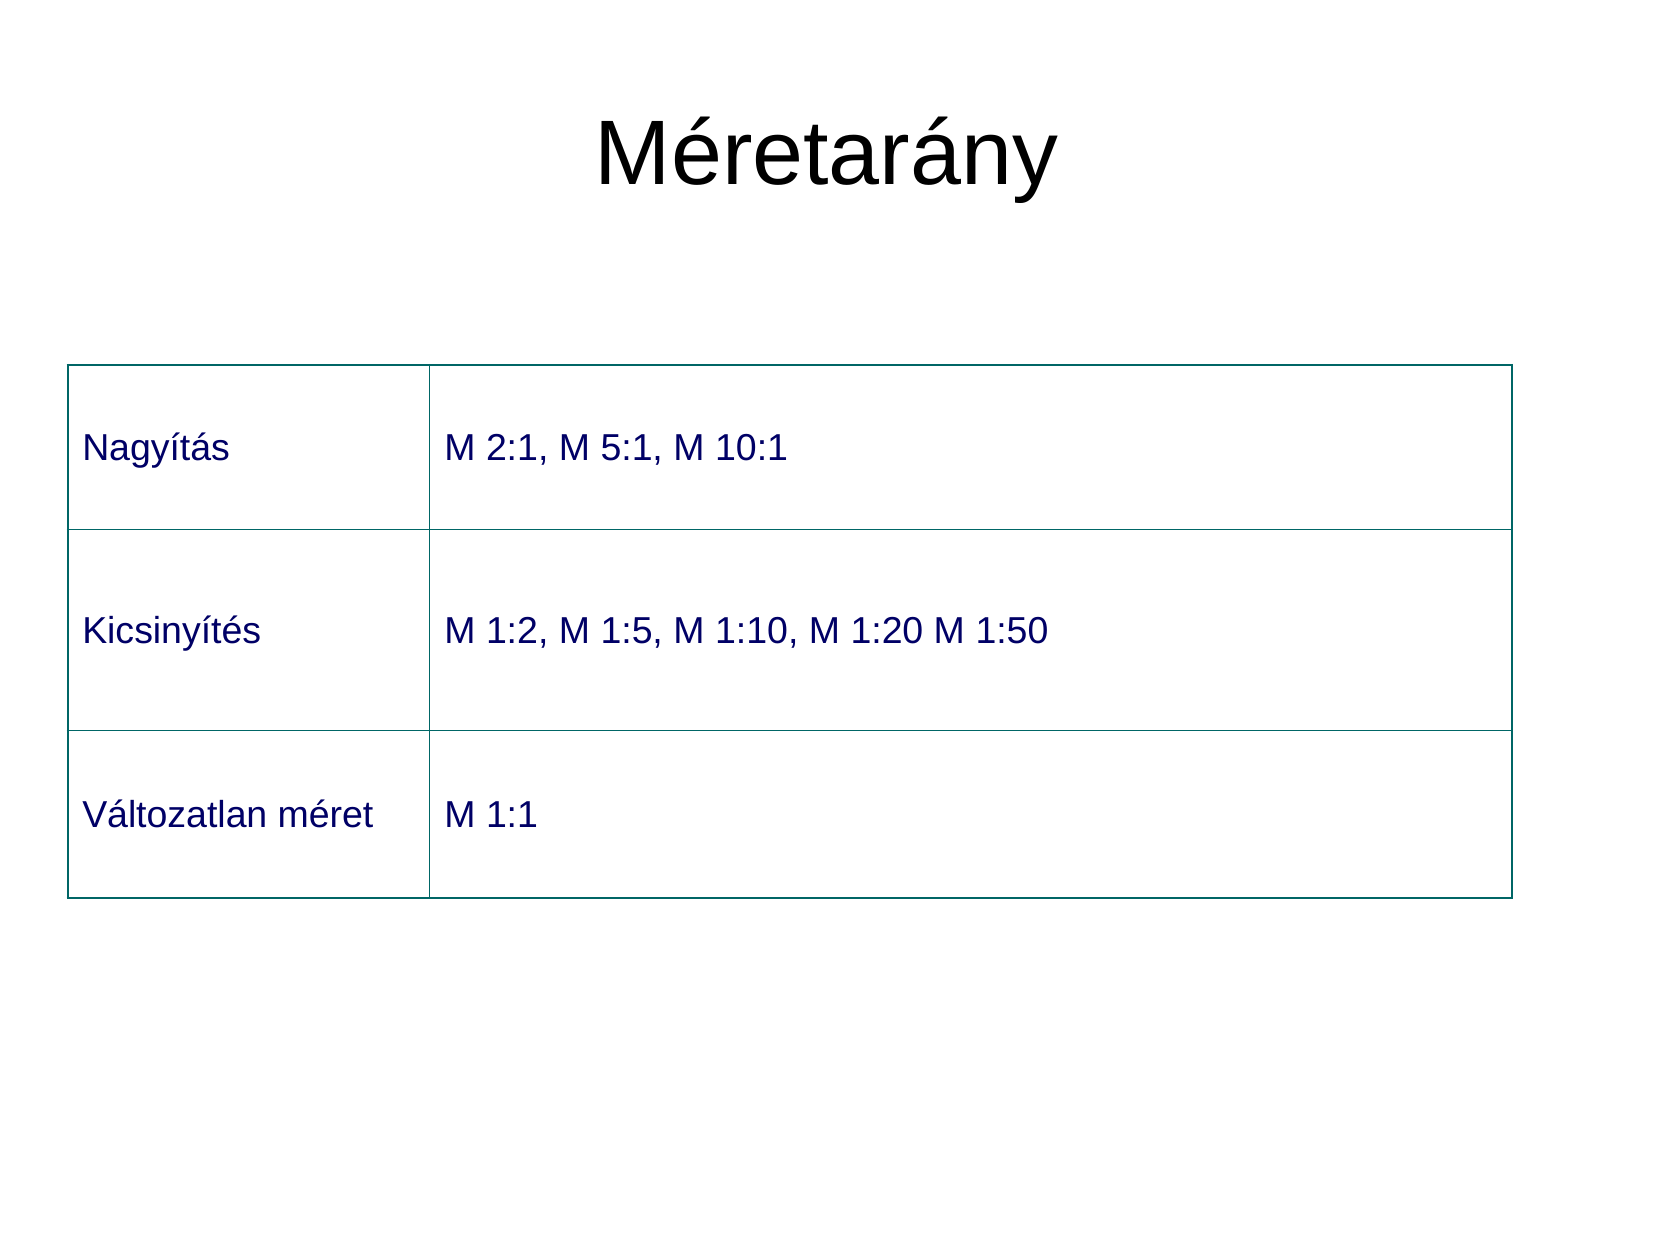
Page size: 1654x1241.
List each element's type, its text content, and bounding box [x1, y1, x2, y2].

table_header Nagyítás [69, 366, 429, 529]
table_cell Kicsinyítés [69, 530, 429, 730]
title Méretarány [82, 49, 1571, 257]
table_cell M 1:2, M 1:5, M 1:10, M 1:20 M 1:50 [430, 530, 1511, 730]
table_cell Változatlan méret [69, 731, 429, 897]
table_header M 2:1, M 5:1, M 10:1 [430, 366, 1511, 529]
table_cell M 1:1 [430, 731, 1511, 897]
